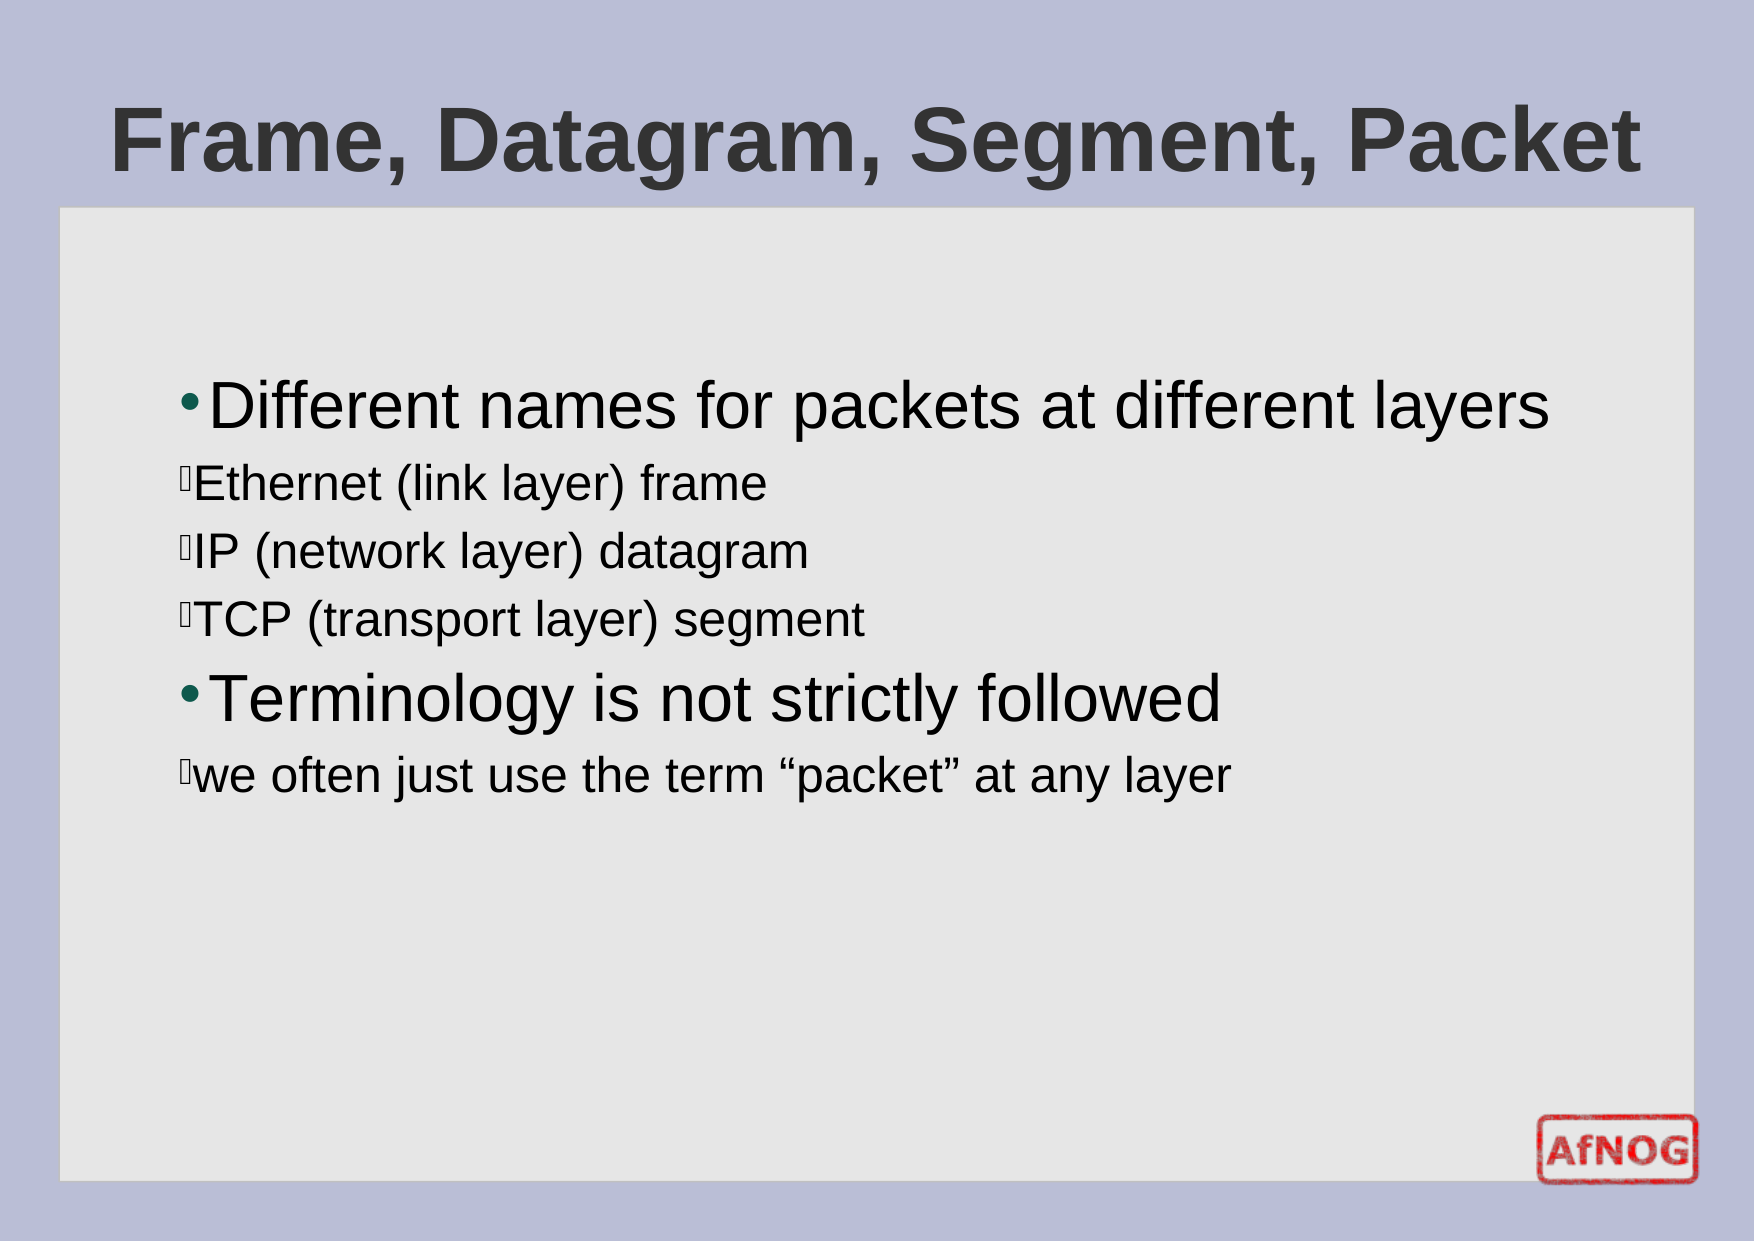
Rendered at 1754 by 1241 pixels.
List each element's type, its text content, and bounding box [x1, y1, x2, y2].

title Frame, Datagram, Segment, Packet [59, 0, 1695, 285]
text_box [59, 285, 1695, 1182]
picture [1576, 1112, 1701, 1188]
list Different names for packets at different layers Ethernet (link layer) frame IP (network layer) datagram TCP (transport layer) segment Terminology is not strictly followed we often just use the term “packet” at any layer [179, 371, 1576, 1241]
